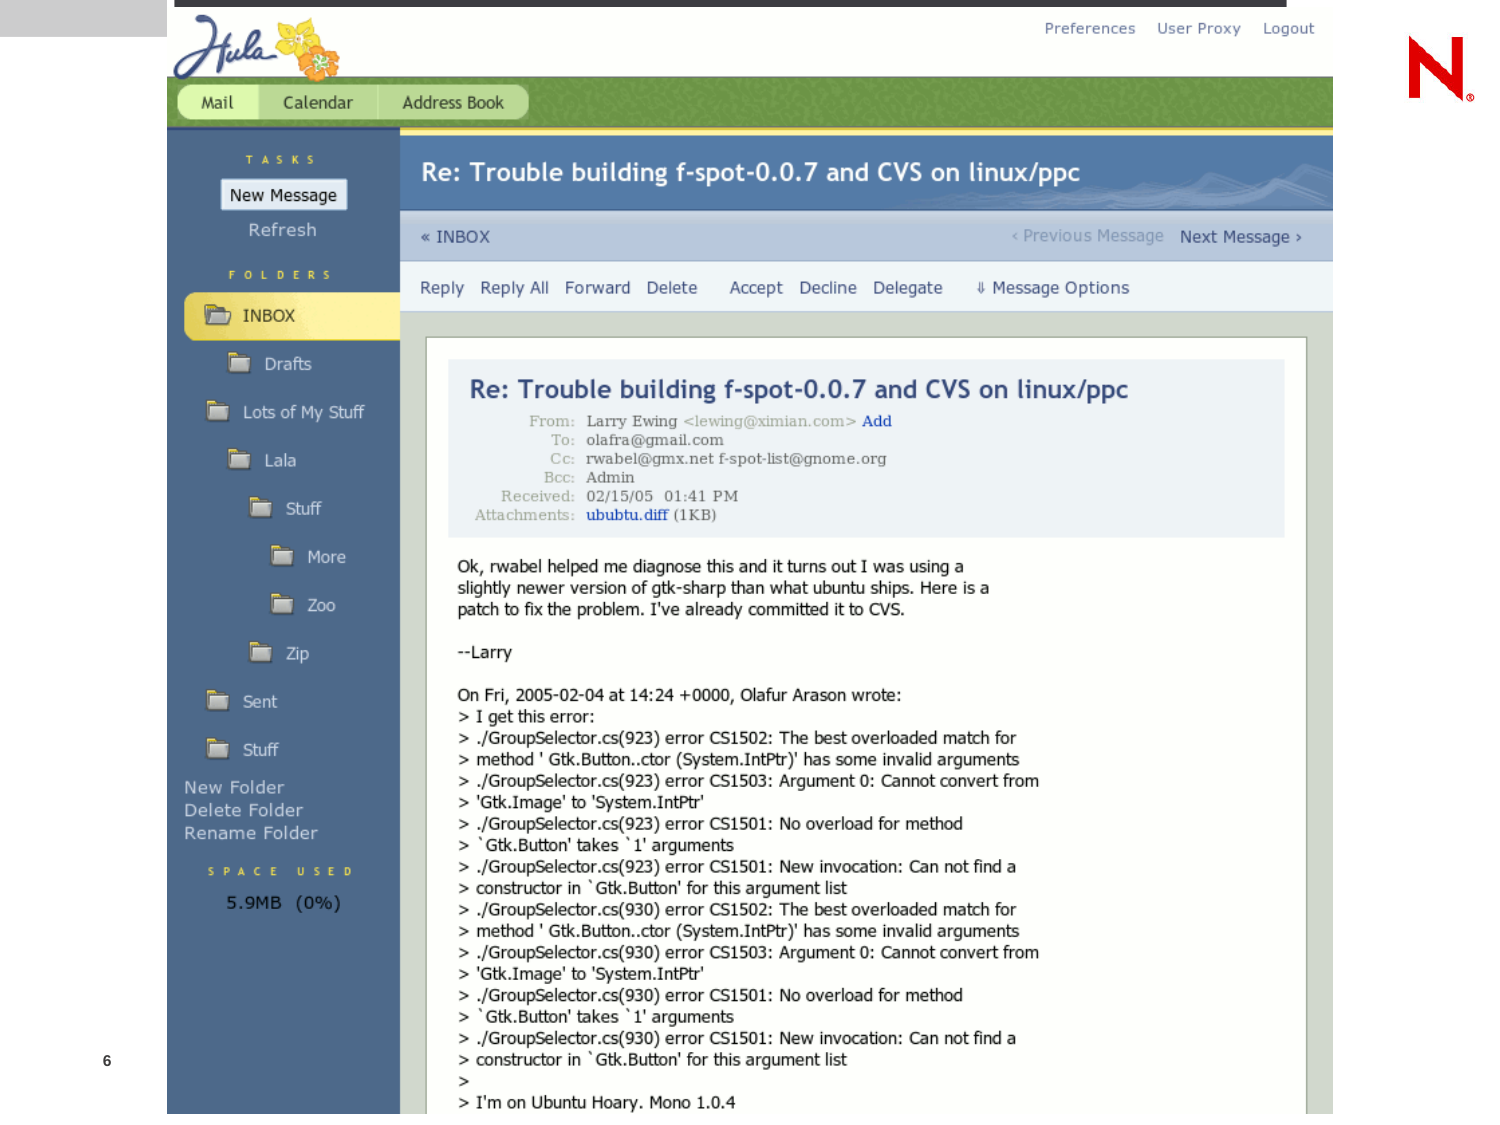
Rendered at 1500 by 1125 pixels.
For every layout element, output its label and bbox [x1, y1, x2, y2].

picture [167, 7, 1333, 1114]
picture [1404, 32, 1477, 105]
